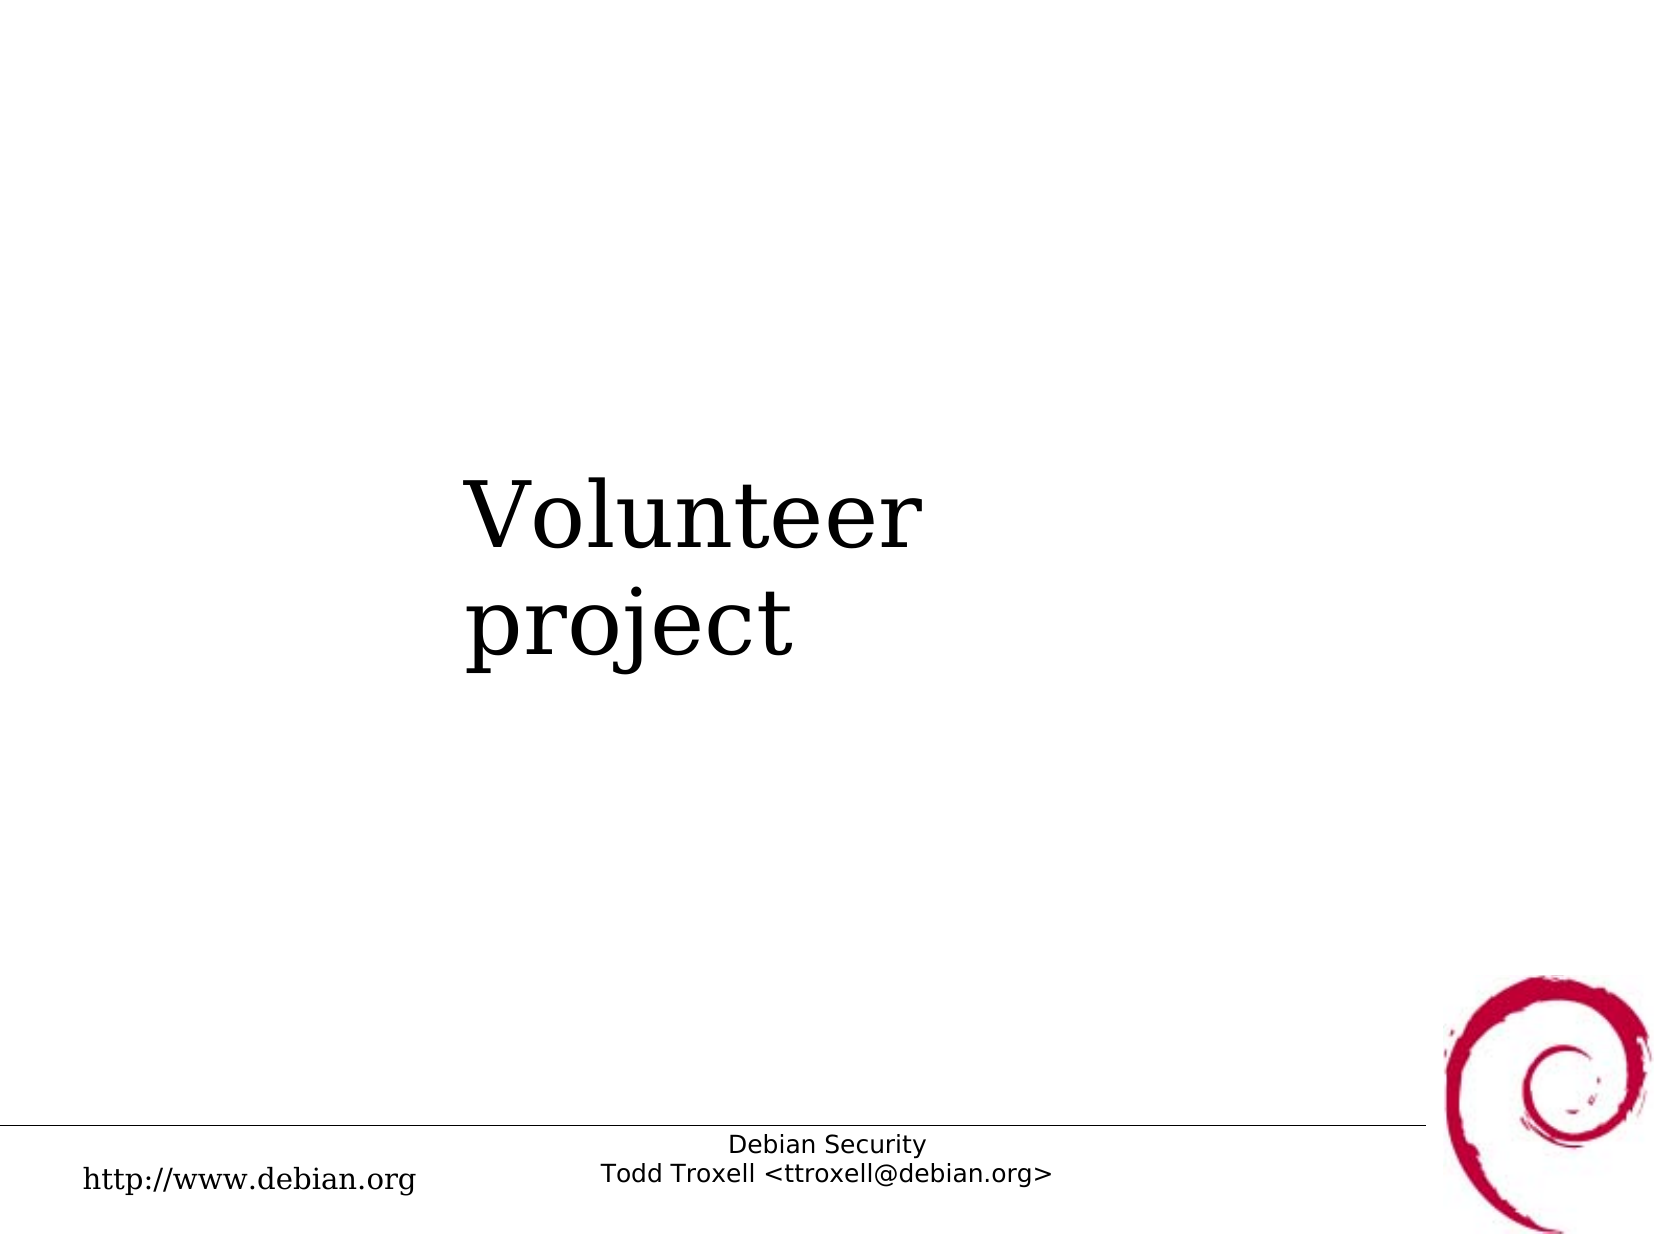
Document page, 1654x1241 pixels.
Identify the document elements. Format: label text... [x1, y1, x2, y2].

text_box Volunteer project [450, 454, 1088, 684]
picture [1443, 975, 1654, 1234]
